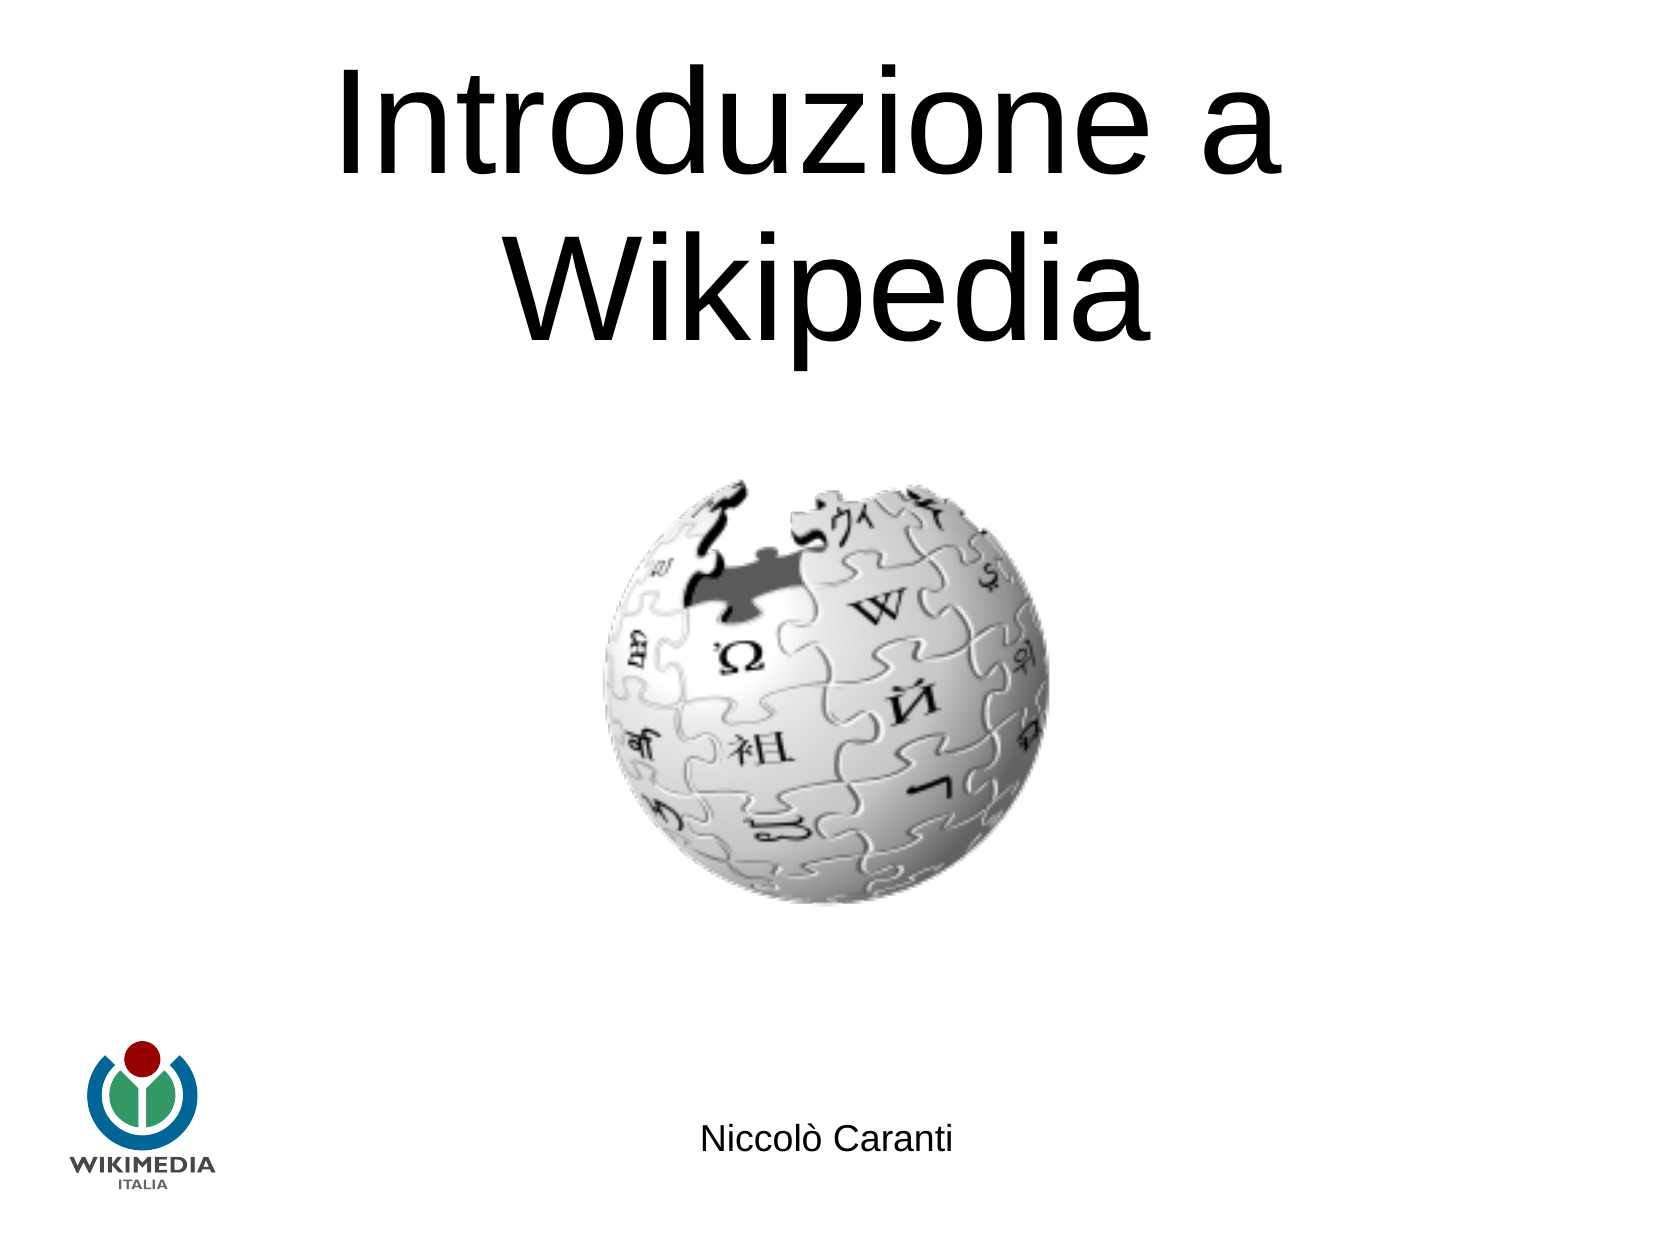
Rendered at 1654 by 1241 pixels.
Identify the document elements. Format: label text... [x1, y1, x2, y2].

title Introduzione a Wikipedia [82, 37, 1571, 373]
text_box Niccolò Caranti [669, 1110, 985, 1171]
picture [60, 1034, 226, 1201]
picture [559, 425, 1095, 961]
